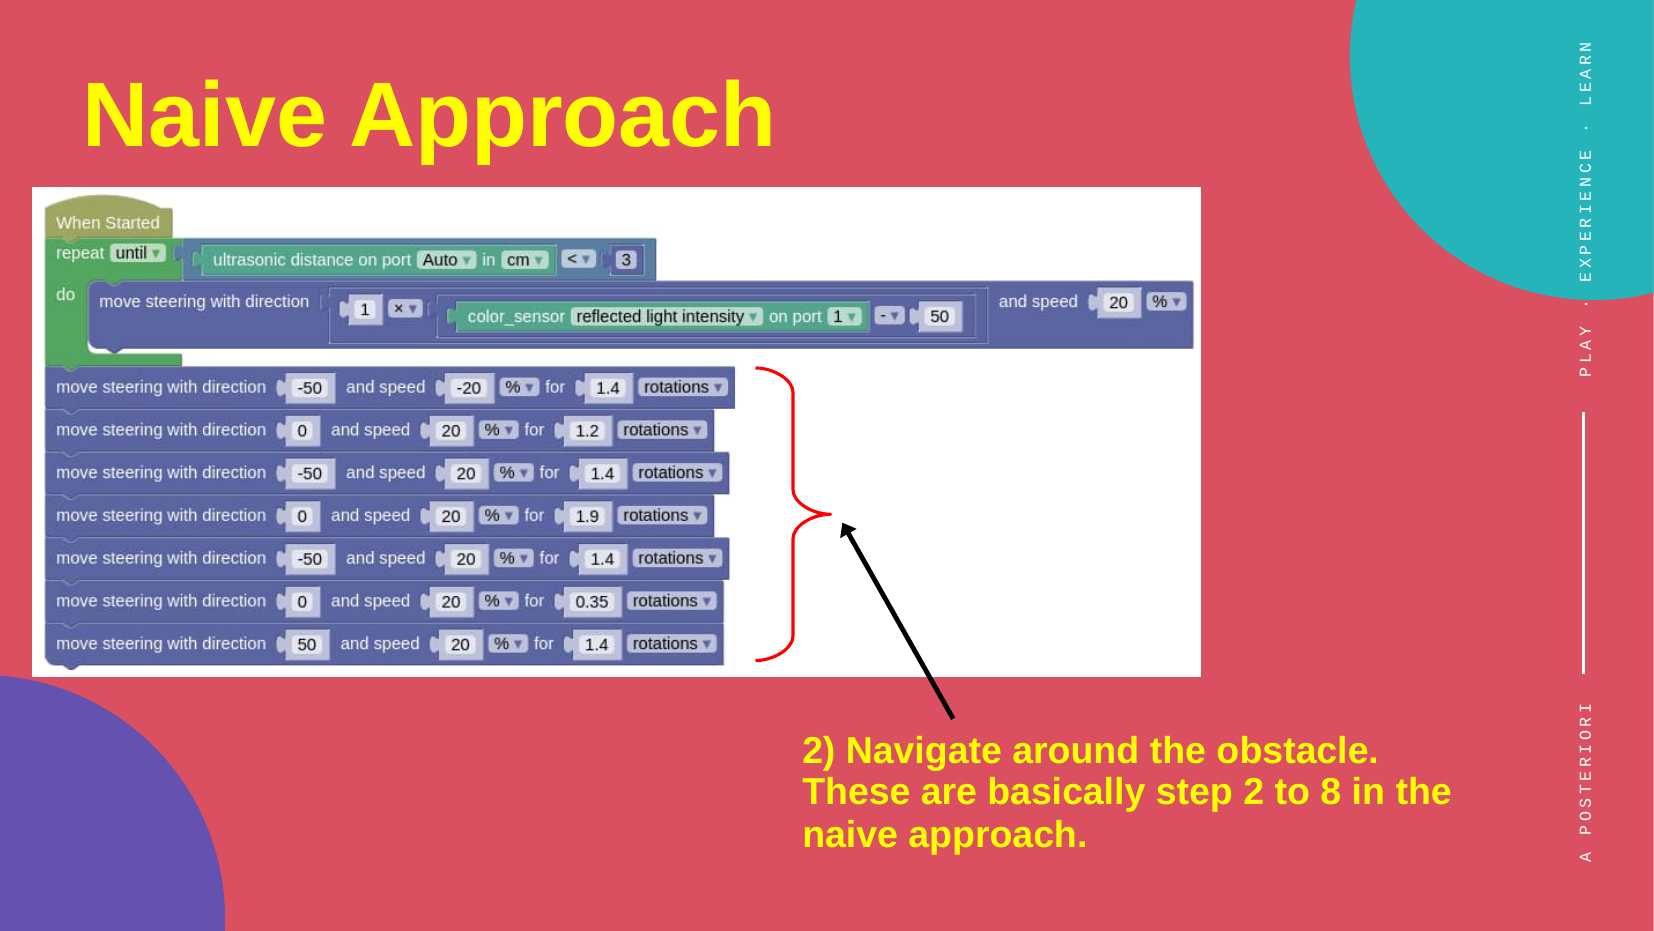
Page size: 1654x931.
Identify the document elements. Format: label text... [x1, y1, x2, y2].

text_box 2) Navigate around the obstacle. These are basically step 2 to 8 in the naive approach. [787, 721, 1501, 863]
picture [32, 187, 1201, 677]
title Naive Approach [82, 37, 1351, 193]
